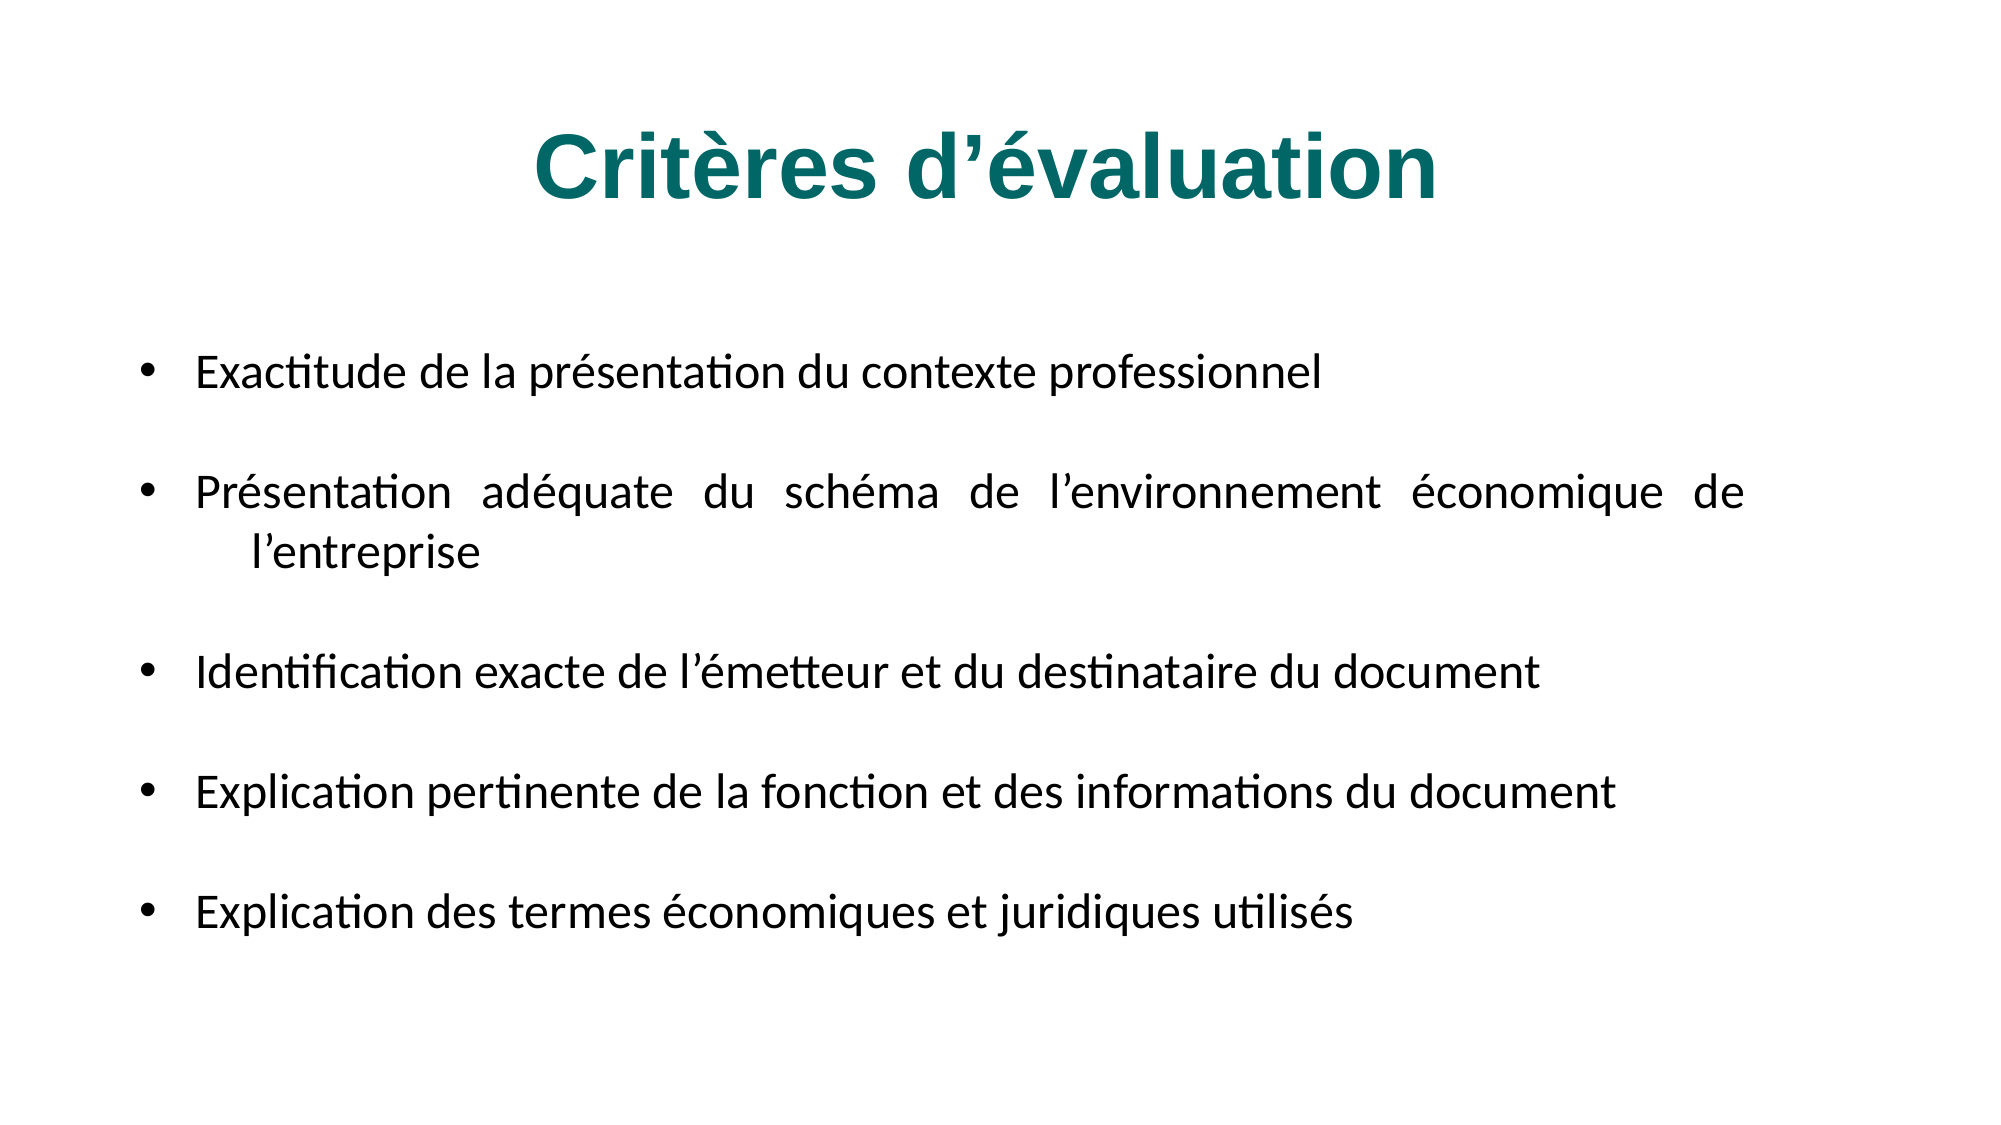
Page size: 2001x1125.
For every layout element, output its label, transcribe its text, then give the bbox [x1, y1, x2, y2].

title Critères d’évaluation [137, 59, 1863, 278]
text_box Exactitude de la présentation du contexte professionnel Présentation adéquate du schéma de l’environnement économique de l’entreprise Identification exacte de l’émetteur et du destinataire du document Explication pertinente de la fonction et des informations du document Explication des termes économiques et juridiques utilisés [124, 331, 1817, 953]
